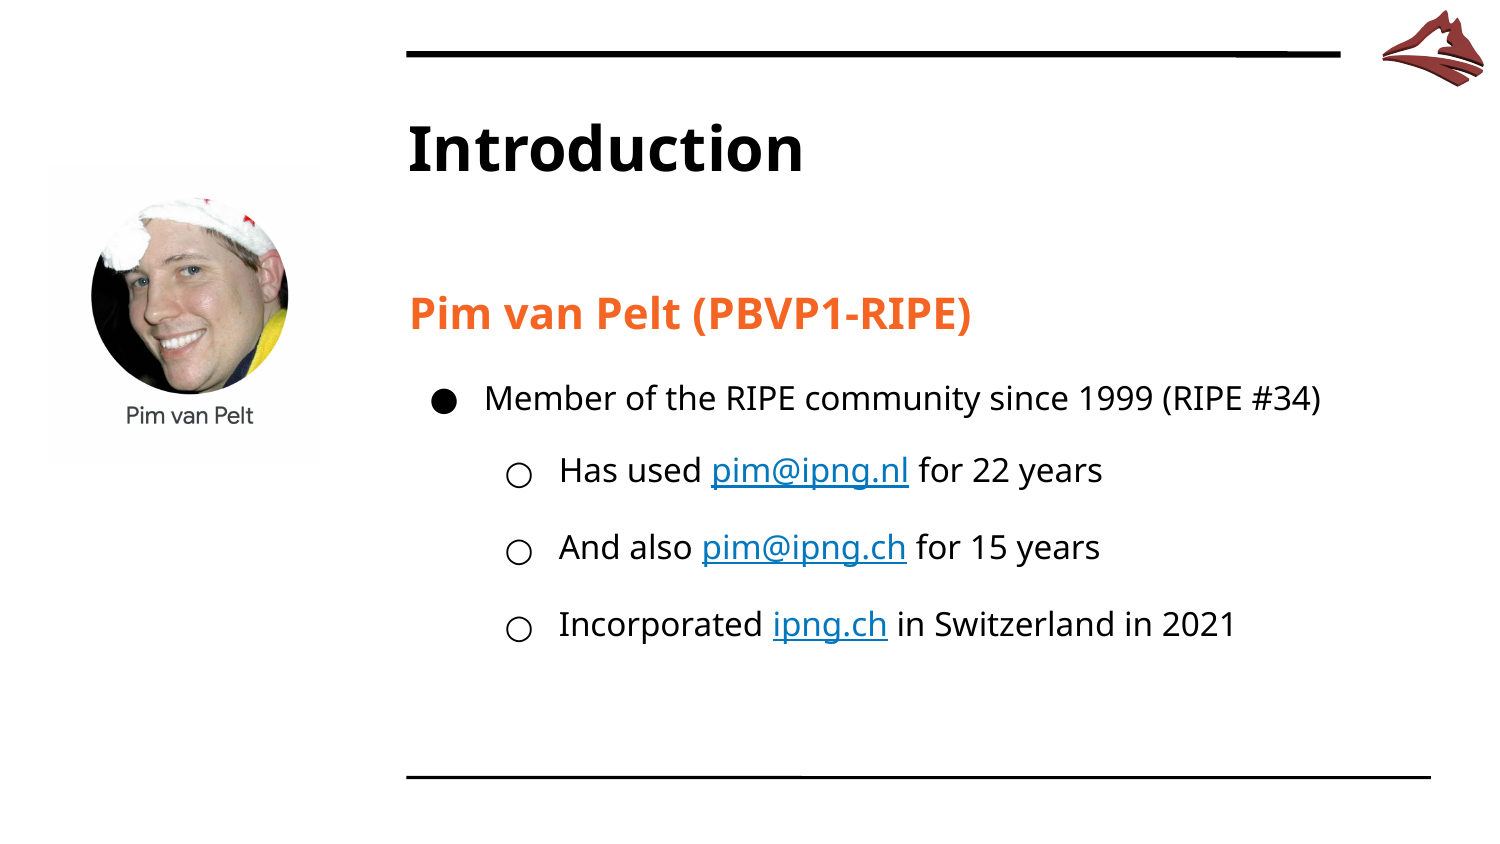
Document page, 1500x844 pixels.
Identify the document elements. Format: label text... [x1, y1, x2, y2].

picture [48, 162, 321, 464]
title Introduction [393, 94, 1431, 199]
list Pim van Pelt (PBVP1-RIPE) Member of the RIPE community since 1999 (RIPE #34) Has used pim@ipng.nl for 22 years And also pim@ipng.ch for 15 years Incorporated ipng.ch in Switzerland in 2021 [393, 262, 1431, 756]
picture [1382, 10, 1484, 87]
